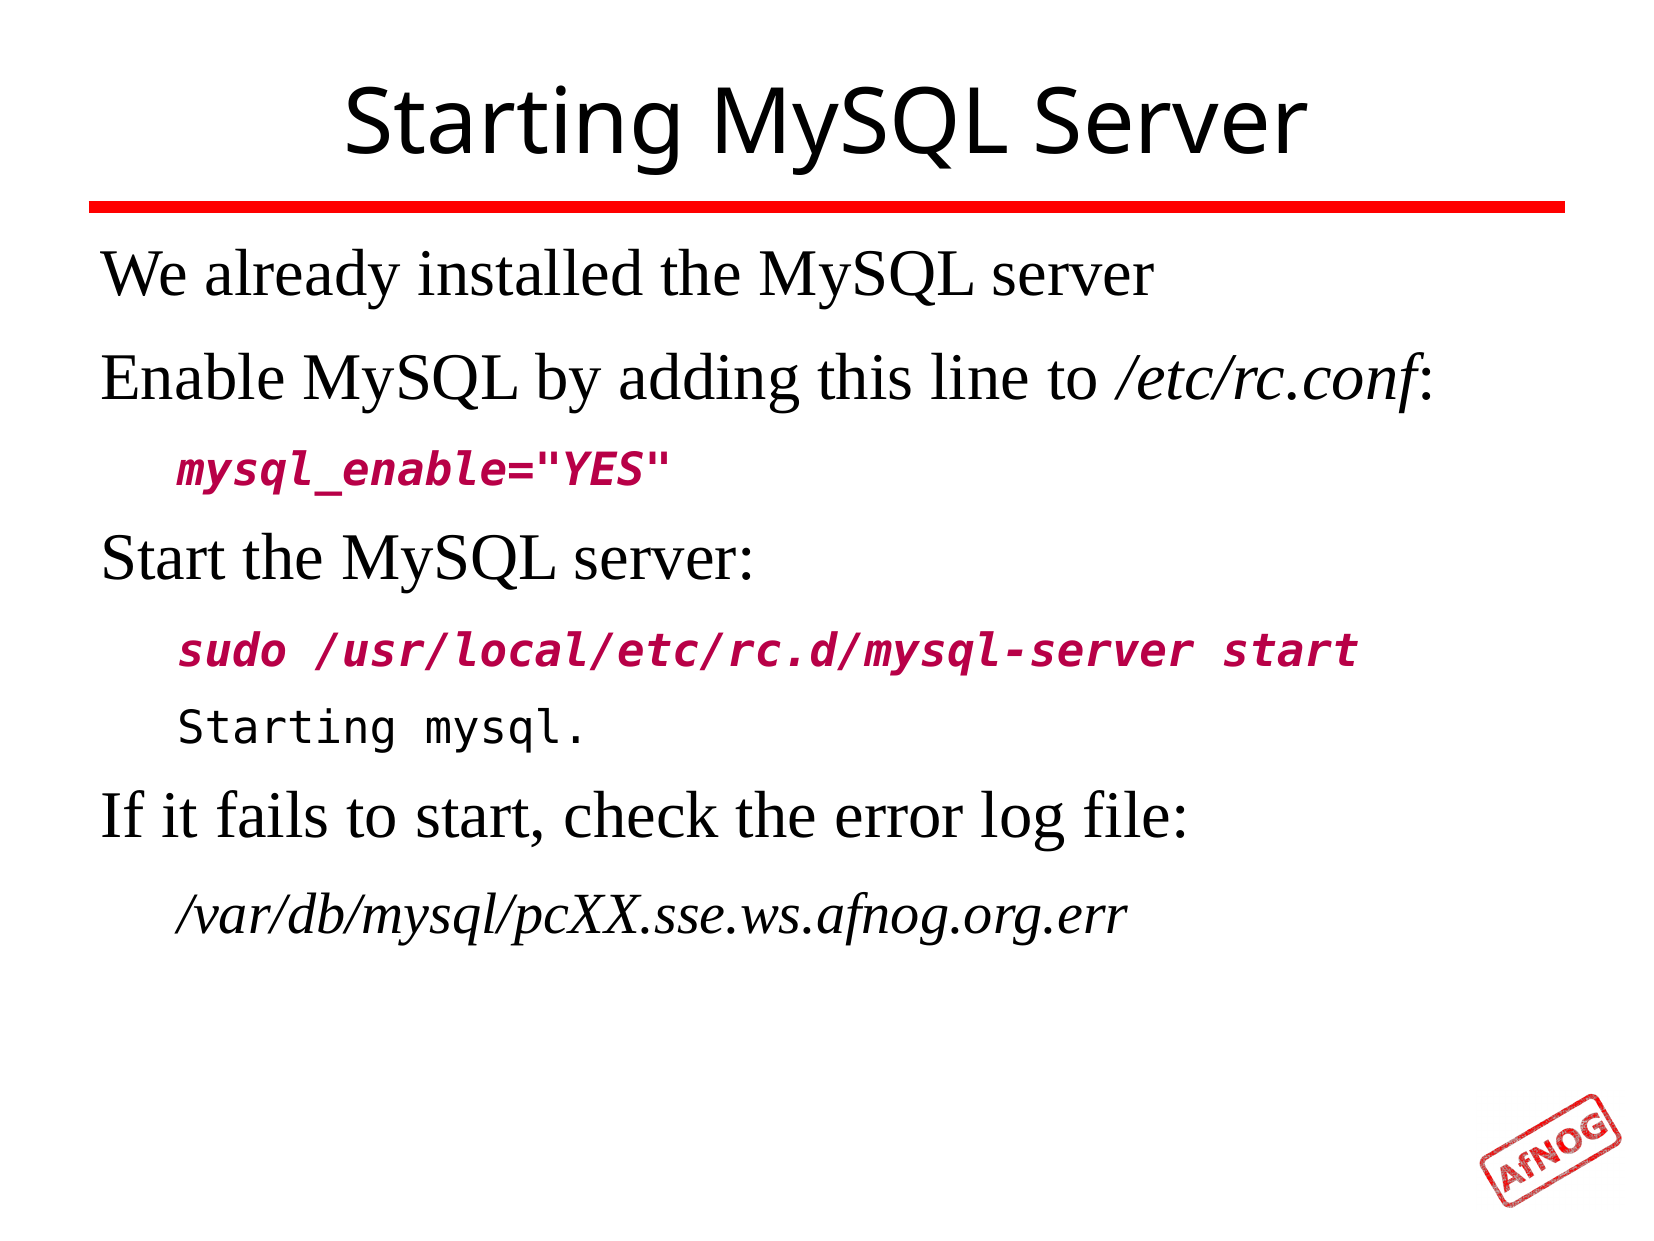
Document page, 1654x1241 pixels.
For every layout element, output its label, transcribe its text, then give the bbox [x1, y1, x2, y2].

picture [1476, 1090, 1625, 1211]
list We already installed the MySQL server Enable MySQL by adding this line to /etc/rc.conf: mysql_enable="YES" Start the MySQL server: sudo /usr/local/etc/rc.d/mysql-server start Starting mysql. If it fails to start, check the error log file: /var/db/mysql/pcXX.sse.ws.afnog.org.err [82, 236, 1571, 1123]
title Starting MySQL Server [88, 29, 1565, 207]
